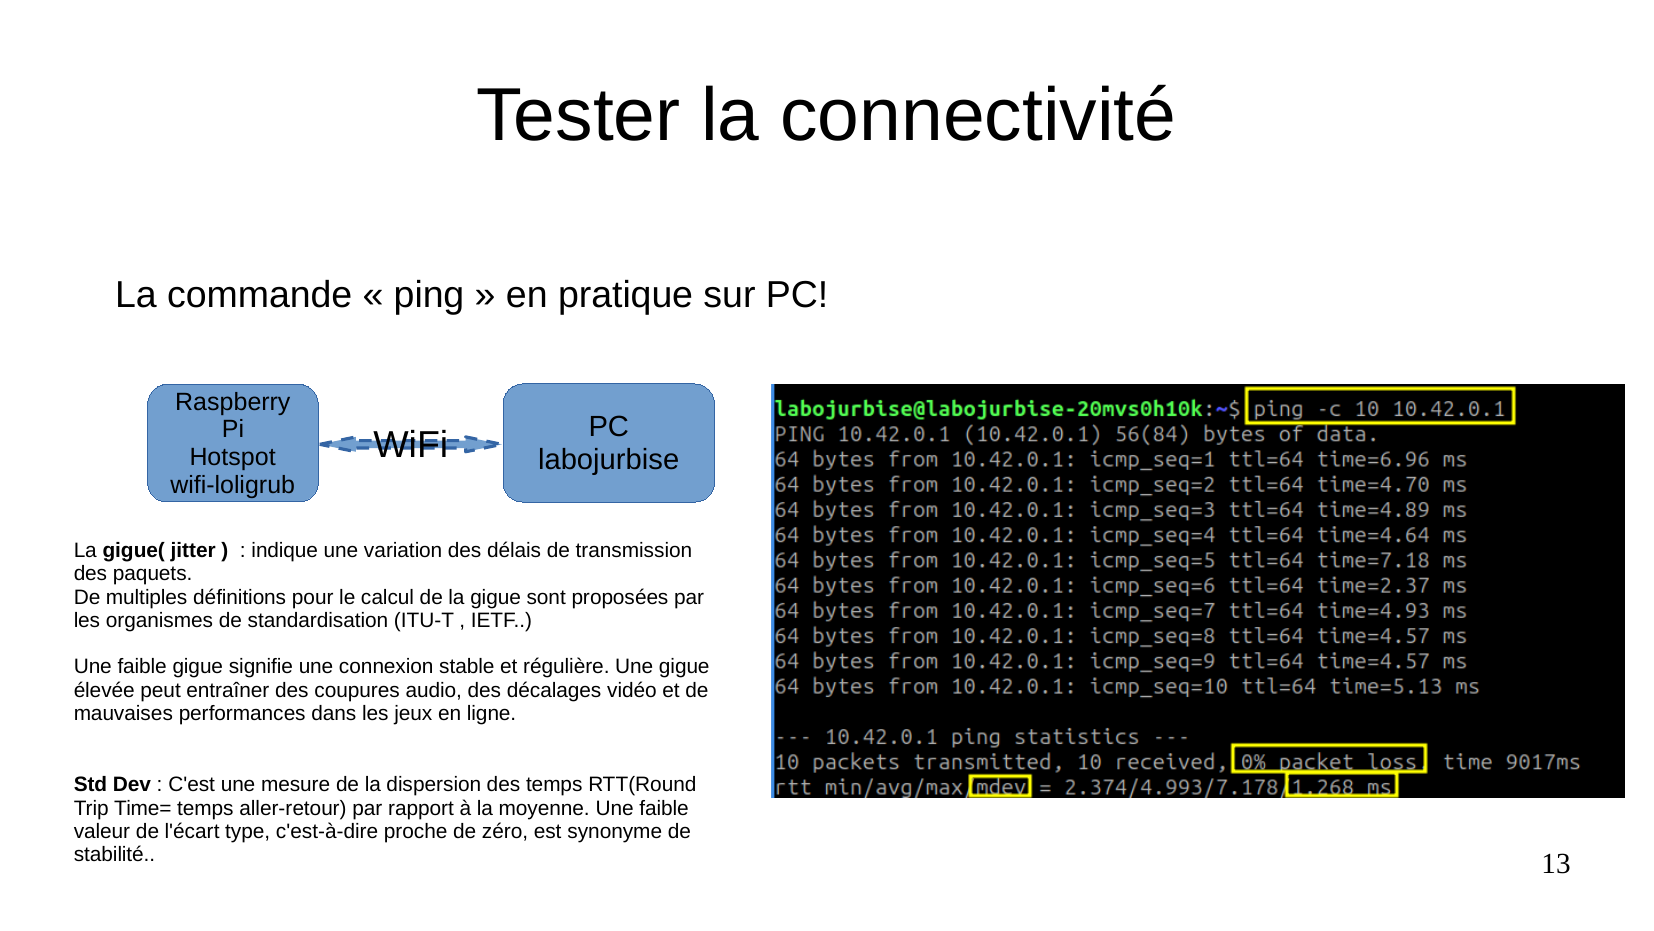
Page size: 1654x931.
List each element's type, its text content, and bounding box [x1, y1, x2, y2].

text_box RaspberryPi Hotspot wifi-loligrub [147, 384, 319, 502]
picture [771, 384, 1625, 798]
text_box WiFi [319, 436, 378, 452]
title Tester la connectivité [82, 37, 1571, 193]
text_box La gigue( jitter ) : indique une variation des délais de transmission des paquets. De multiples définitions pour le calcul de la gigue sont proposées par les organismes de standardisation (ITU-T , IETF..) Une faible gigue signifie une connexion stable et régulière. Une gigue élevée peut entraîner des coupures audio, des décalages vidéo et de mauvaises performances dans les jeux en ligne. Std Dev : C'est une mesure de la dispersion des temps RTT(Round Trip Time= temps aller-retour) par rapport à la moyenne. Une faible valeur de l'écart type, c'est-à-dire proche de zéro, est synonyme de stabilité.. [59, 531, 739, 886]
text_box PC labojurbise [503, 383, 715, 503]
text_box WiFi [424, 440, 442, 449]
text_box WiFi [445, 436, 502, 452]
text_box La commande « ping » en pratique sur PC! [100, 265, 869, 365]
